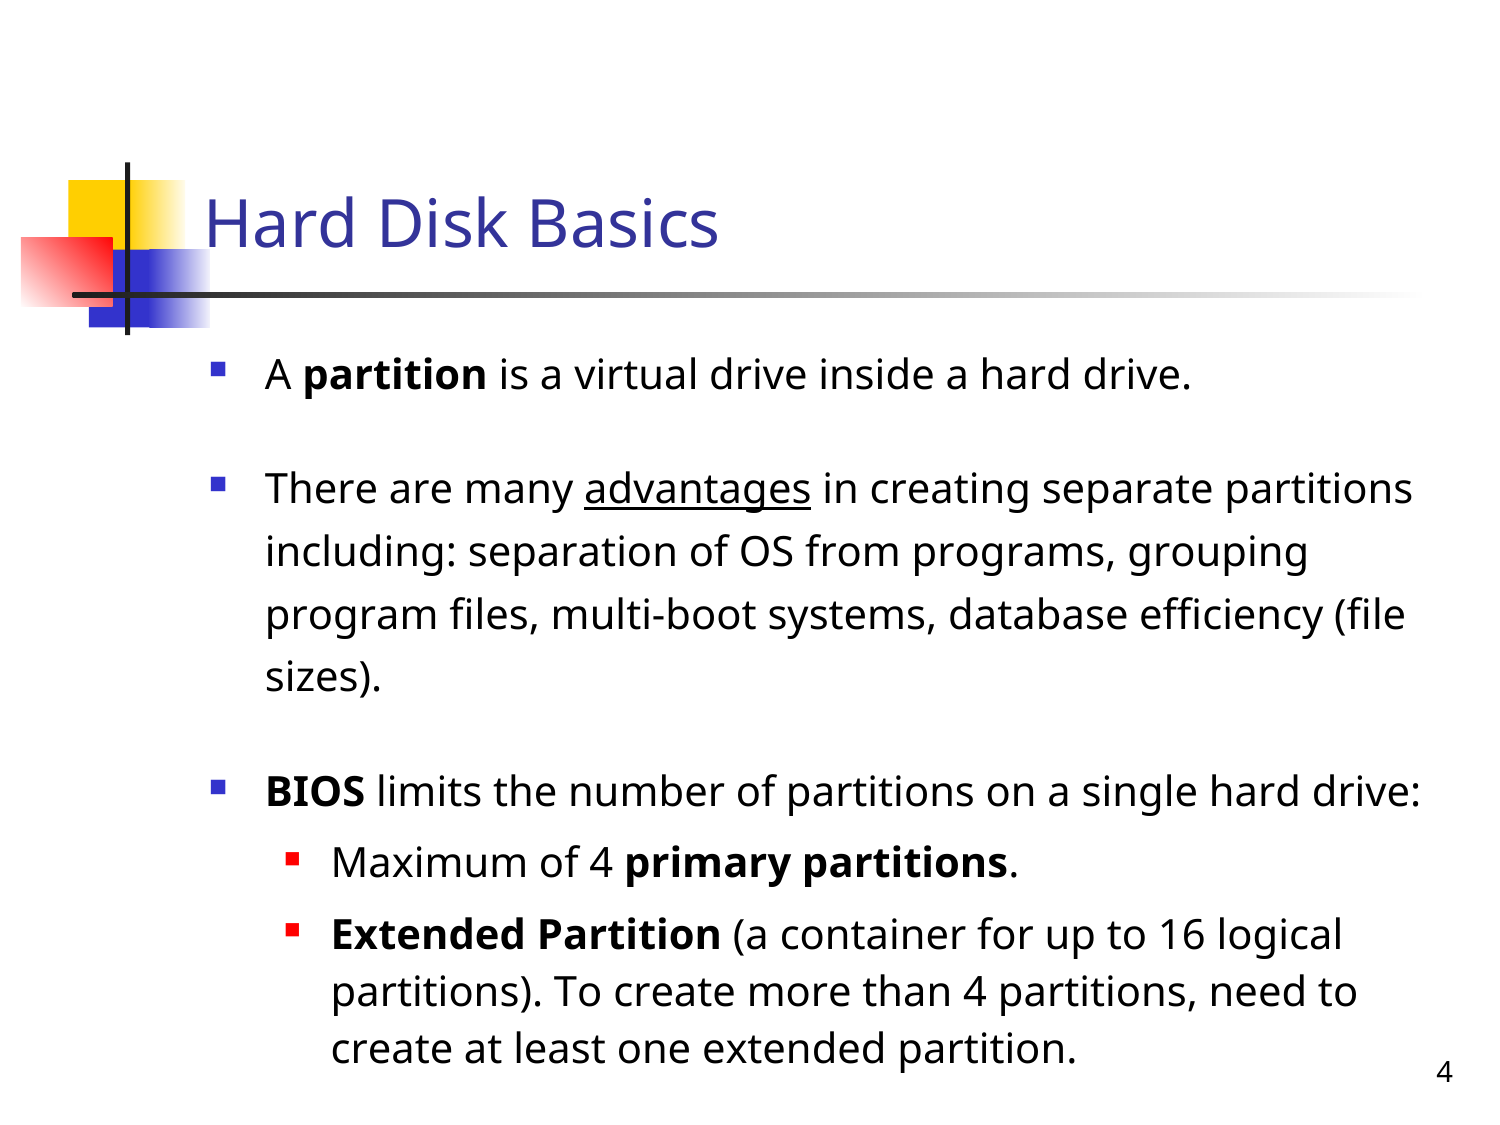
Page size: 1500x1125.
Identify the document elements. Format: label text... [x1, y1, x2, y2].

list A partition is a virtual drive inside a hard drive. There are many advantages in creating separate partitions including: separation of OS from programs, grouping program files, multi-boot systems, database efficiency (file sizes). BIOS limits the number of partitions on a single hard drive: Maximum of 4 primary partitions. Extended Partition (a container for up to 16 logical partitions). To create more than 4 partitions, need to create at least one extended partition. [193, 331, 1469, 1042]
title Hard Disk Basics [188, 35, 1468, 276]
